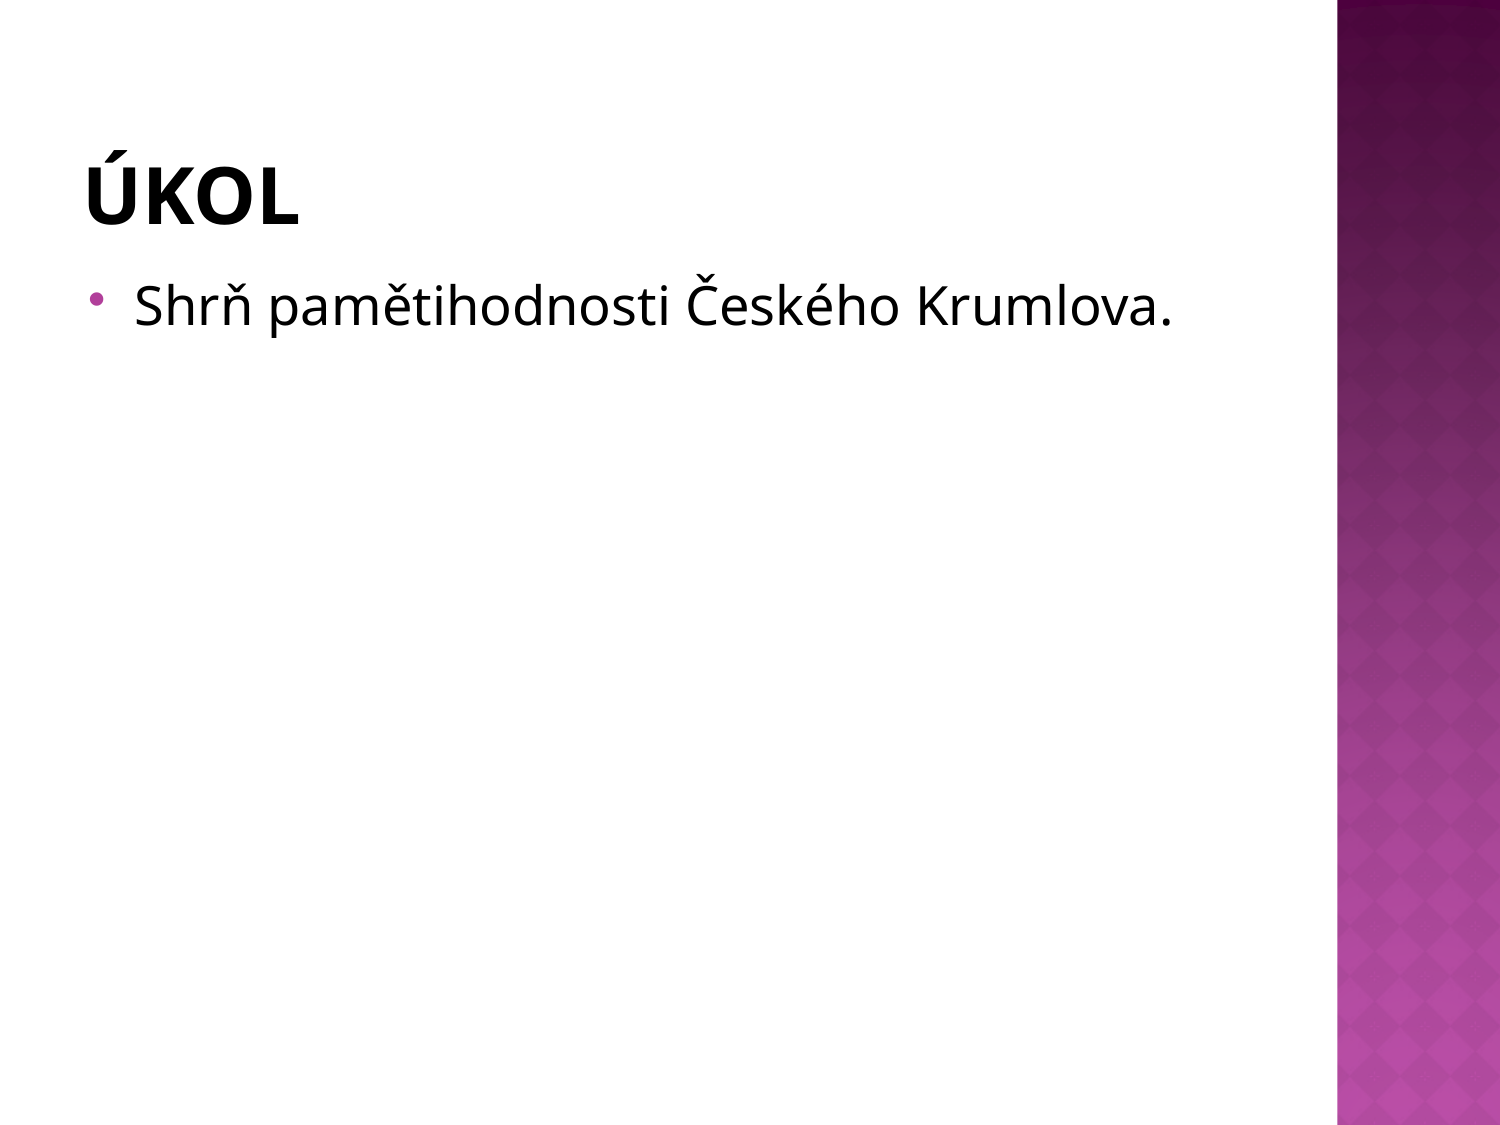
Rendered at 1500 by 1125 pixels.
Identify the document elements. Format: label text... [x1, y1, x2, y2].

list Shrň pamětihodnosti Českého Krumlova. [75, 264, 1263, 1060]
title Úkol [75, 52, 1263, 241]
